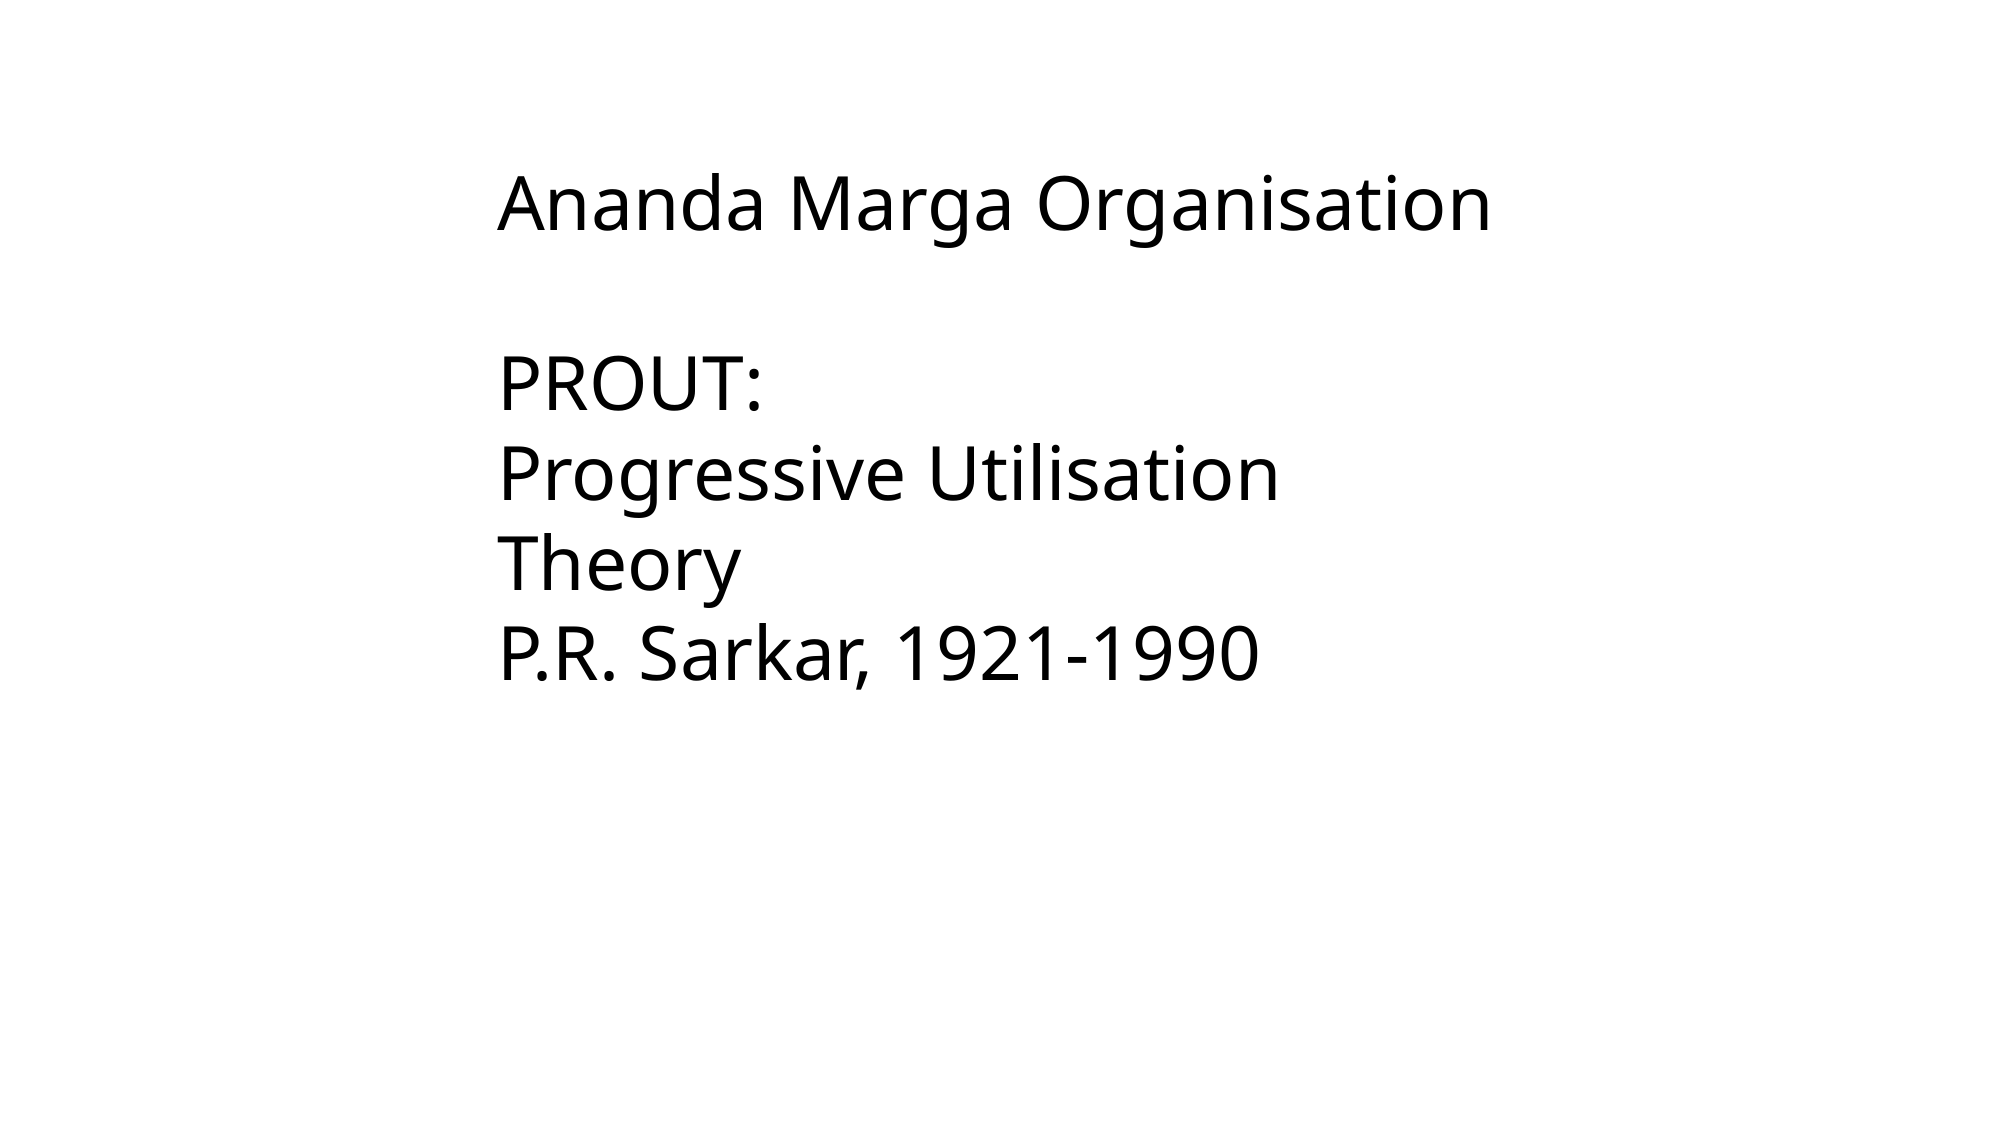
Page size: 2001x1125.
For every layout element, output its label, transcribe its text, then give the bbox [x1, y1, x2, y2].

title Ananda Marga Organisation PROUT: Progressive Utilisation Theory P.R. Sarkar, 1921-1990 [482, 102, 1518, 658]
